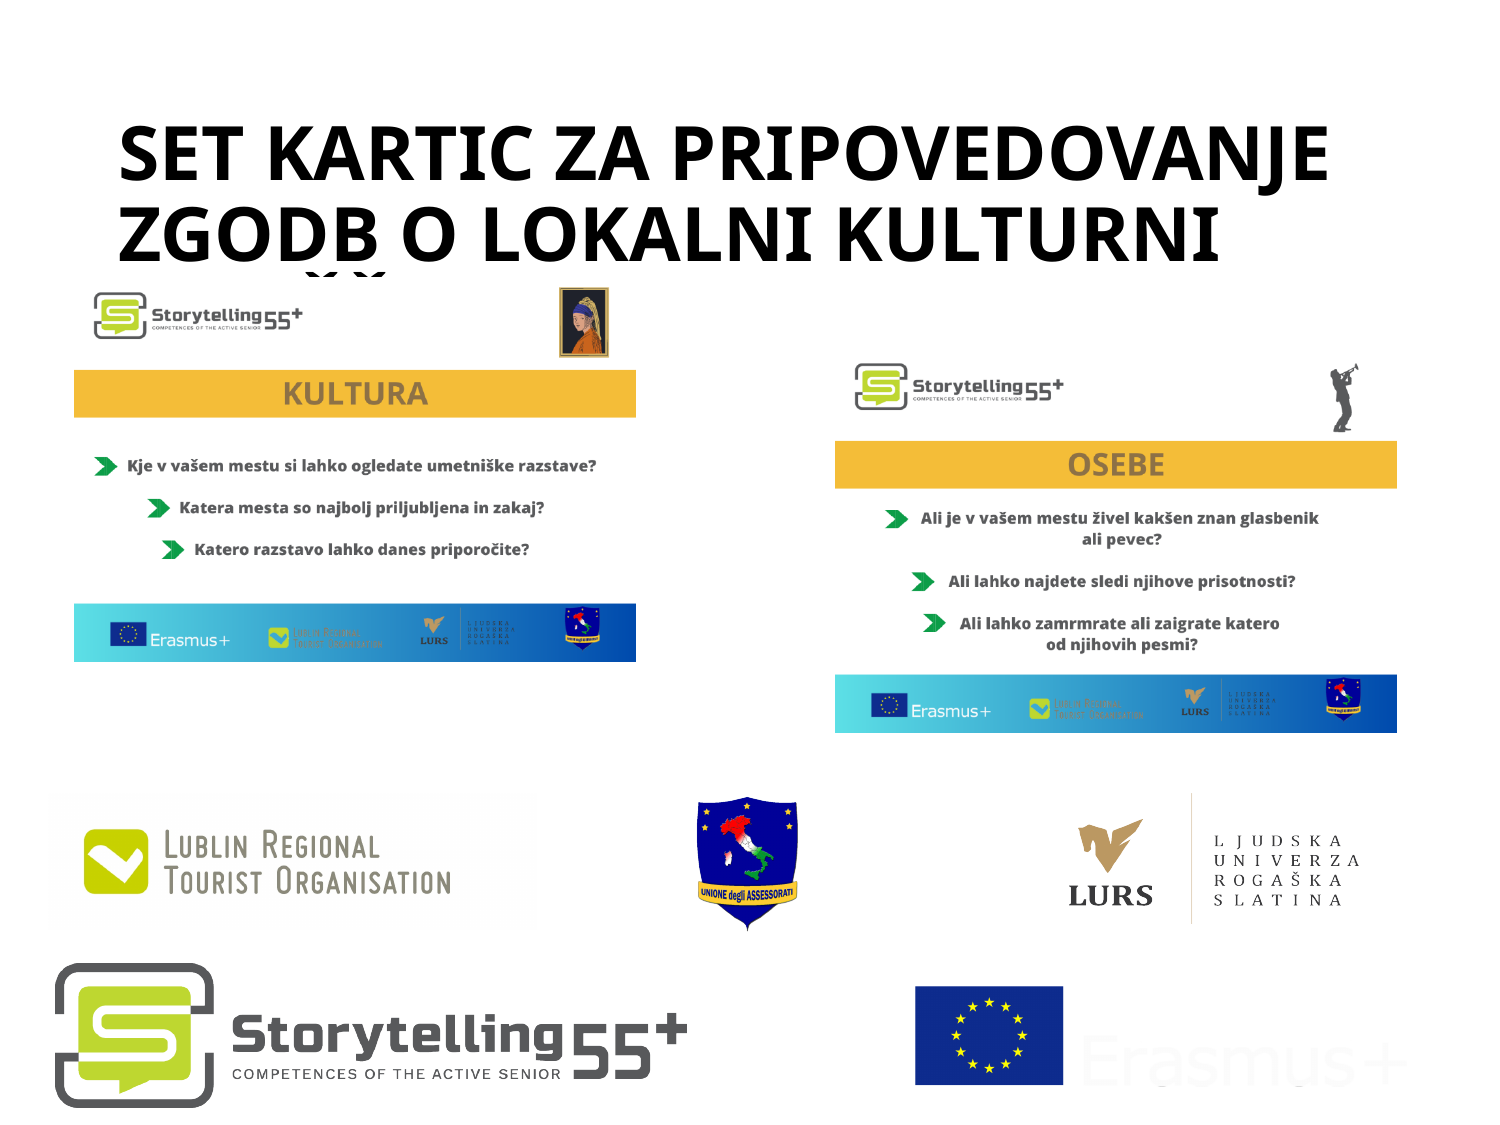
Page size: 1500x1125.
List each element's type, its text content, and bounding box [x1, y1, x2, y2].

text_box [0, 777, 1500, 947]
picture [886, 957, 1435, 1114]
picture [55, 963, 687, 1108]
picture [835, 348, 1397, 733]
title SET KARTIC ZA PRIPOVEDOVANJE ZGODB O LOKALNI KULTURNI DEDIŠČINI [103, 107, 1397, 278]
picture [1069, 793, 1359, 924]
picture [677, 790, 823, 937]
picture [74, 277, 636, 662]
picture [48, 793, 537, 930]
